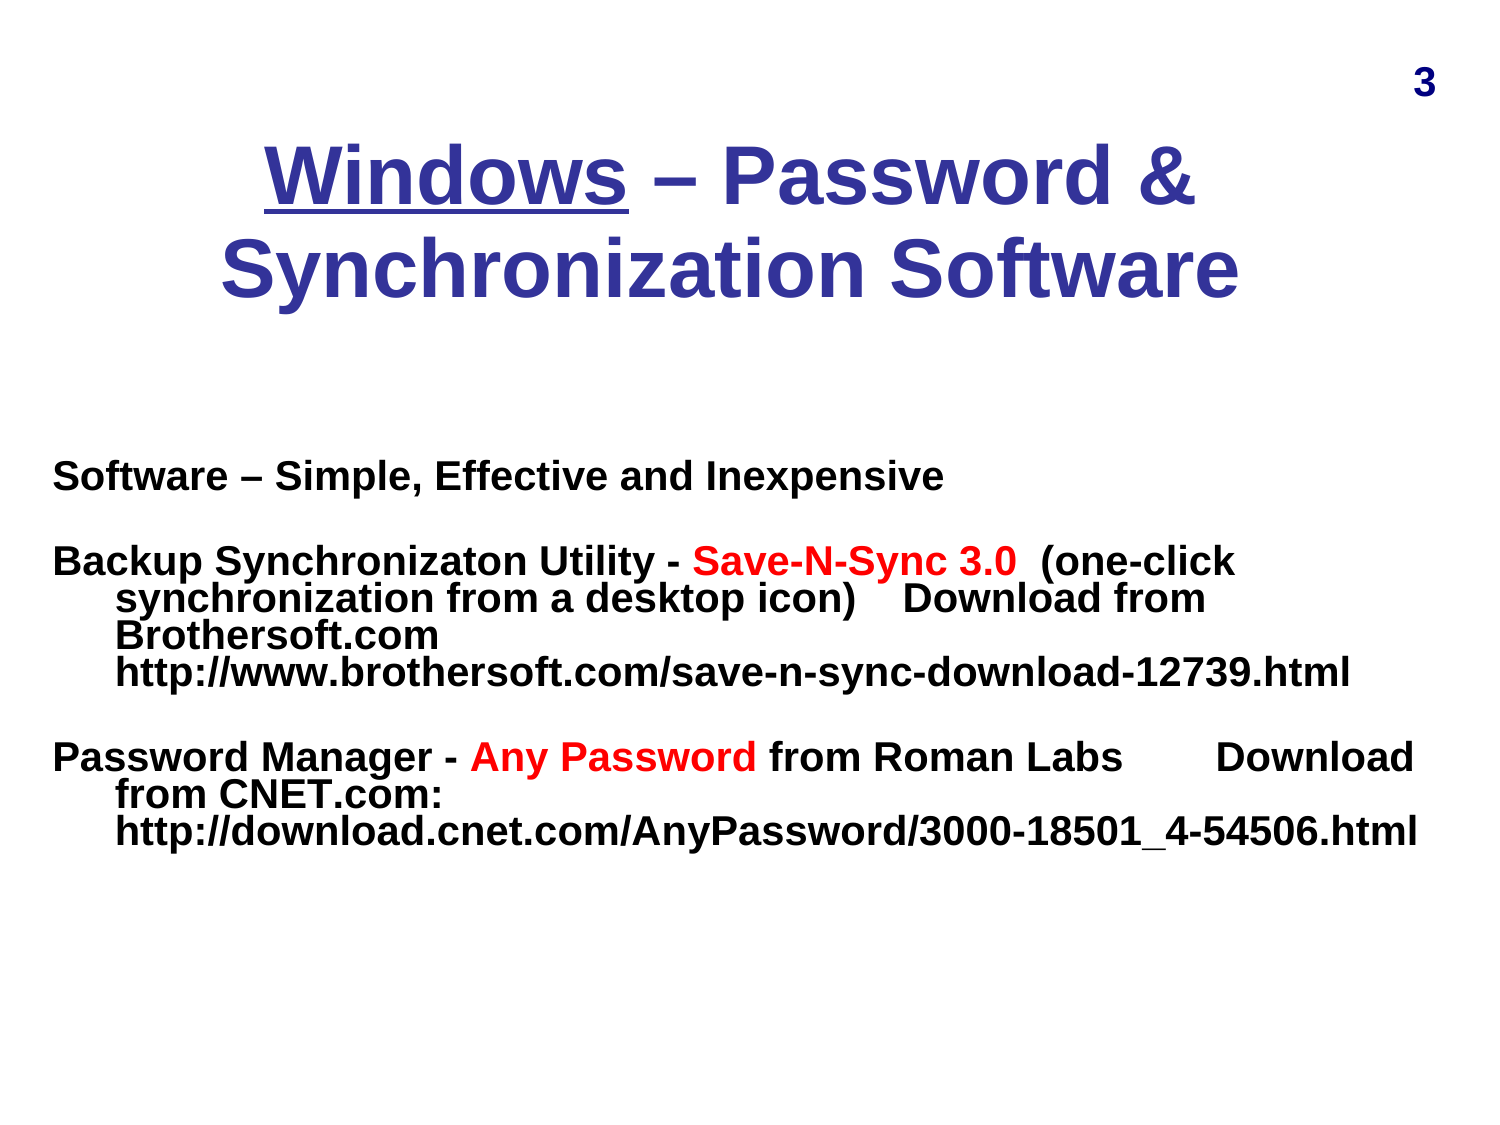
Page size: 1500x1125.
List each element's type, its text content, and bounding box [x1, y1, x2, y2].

list Software – Simple, Effective and Inexpensive Backup Synchronizaton Utility - Save-N-Sync 3.0 (one-click synchronization from a desktop icon) Download from Brothersoft.com http://www.brothersoft.com/save-n-sync-download-12739.html Password Manager - Any Password from Roman Labs Download from CNET.com: http://download.cnet.com/AnyPassword/3000-18501_4-54506.html [37, 453, 1463, 976]
text_box 3 [1387, 47, 1463, 113]
title Windows – Password & Synchronization Software [112, 107, 1351, 338]
